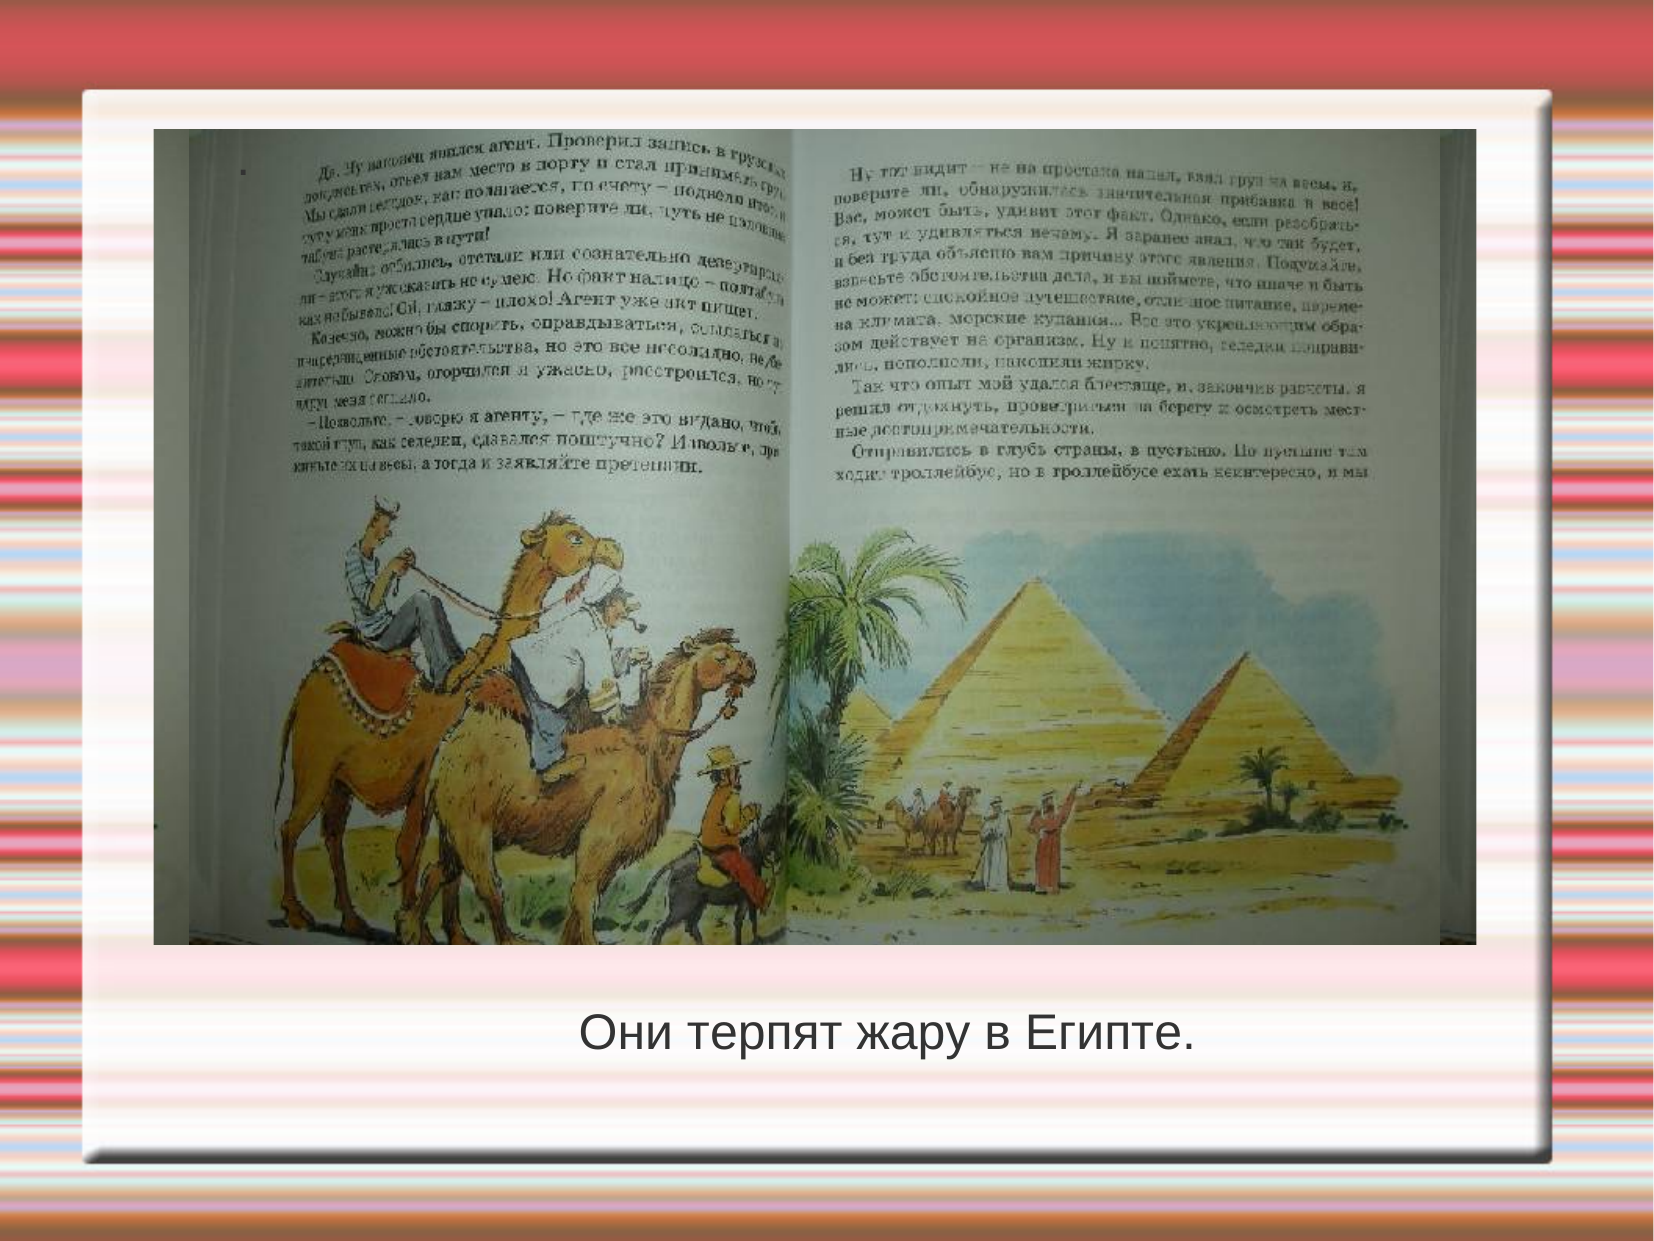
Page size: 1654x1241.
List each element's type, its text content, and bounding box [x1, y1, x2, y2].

list Они терпят жару в Египте. [496, 1003, 1288, 1104]
list . [153, 129, 1477, 945]
picture [0, 0, 1654, 1241]
